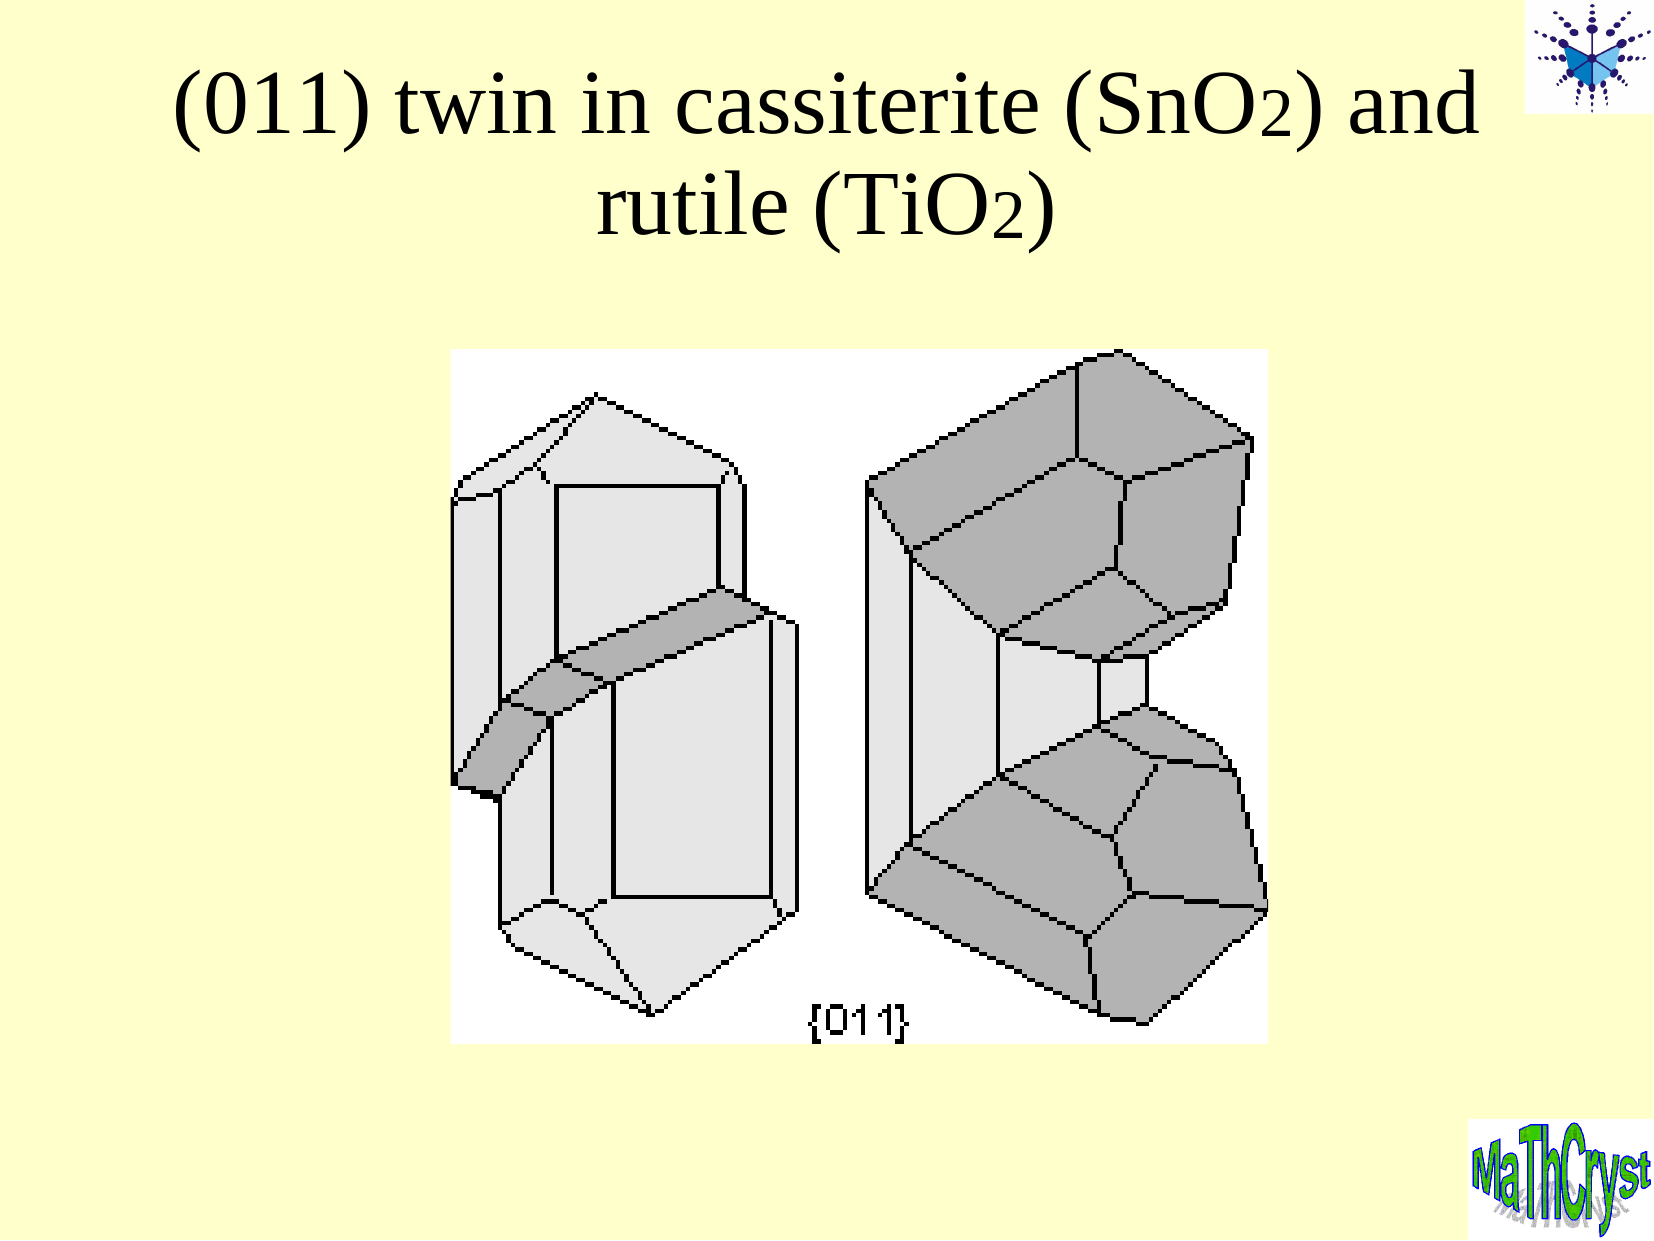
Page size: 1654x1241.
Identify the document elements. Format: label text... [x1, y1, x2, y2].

picture [1468, 1119, 1654, 1241]
title (011) twin in cassiterite (SnO2) and rutile (TiO2) [82, 34, 1571, 272]
picture [450, 349, 1269, 1044]
picture [1525, 0, 1654, 114]
